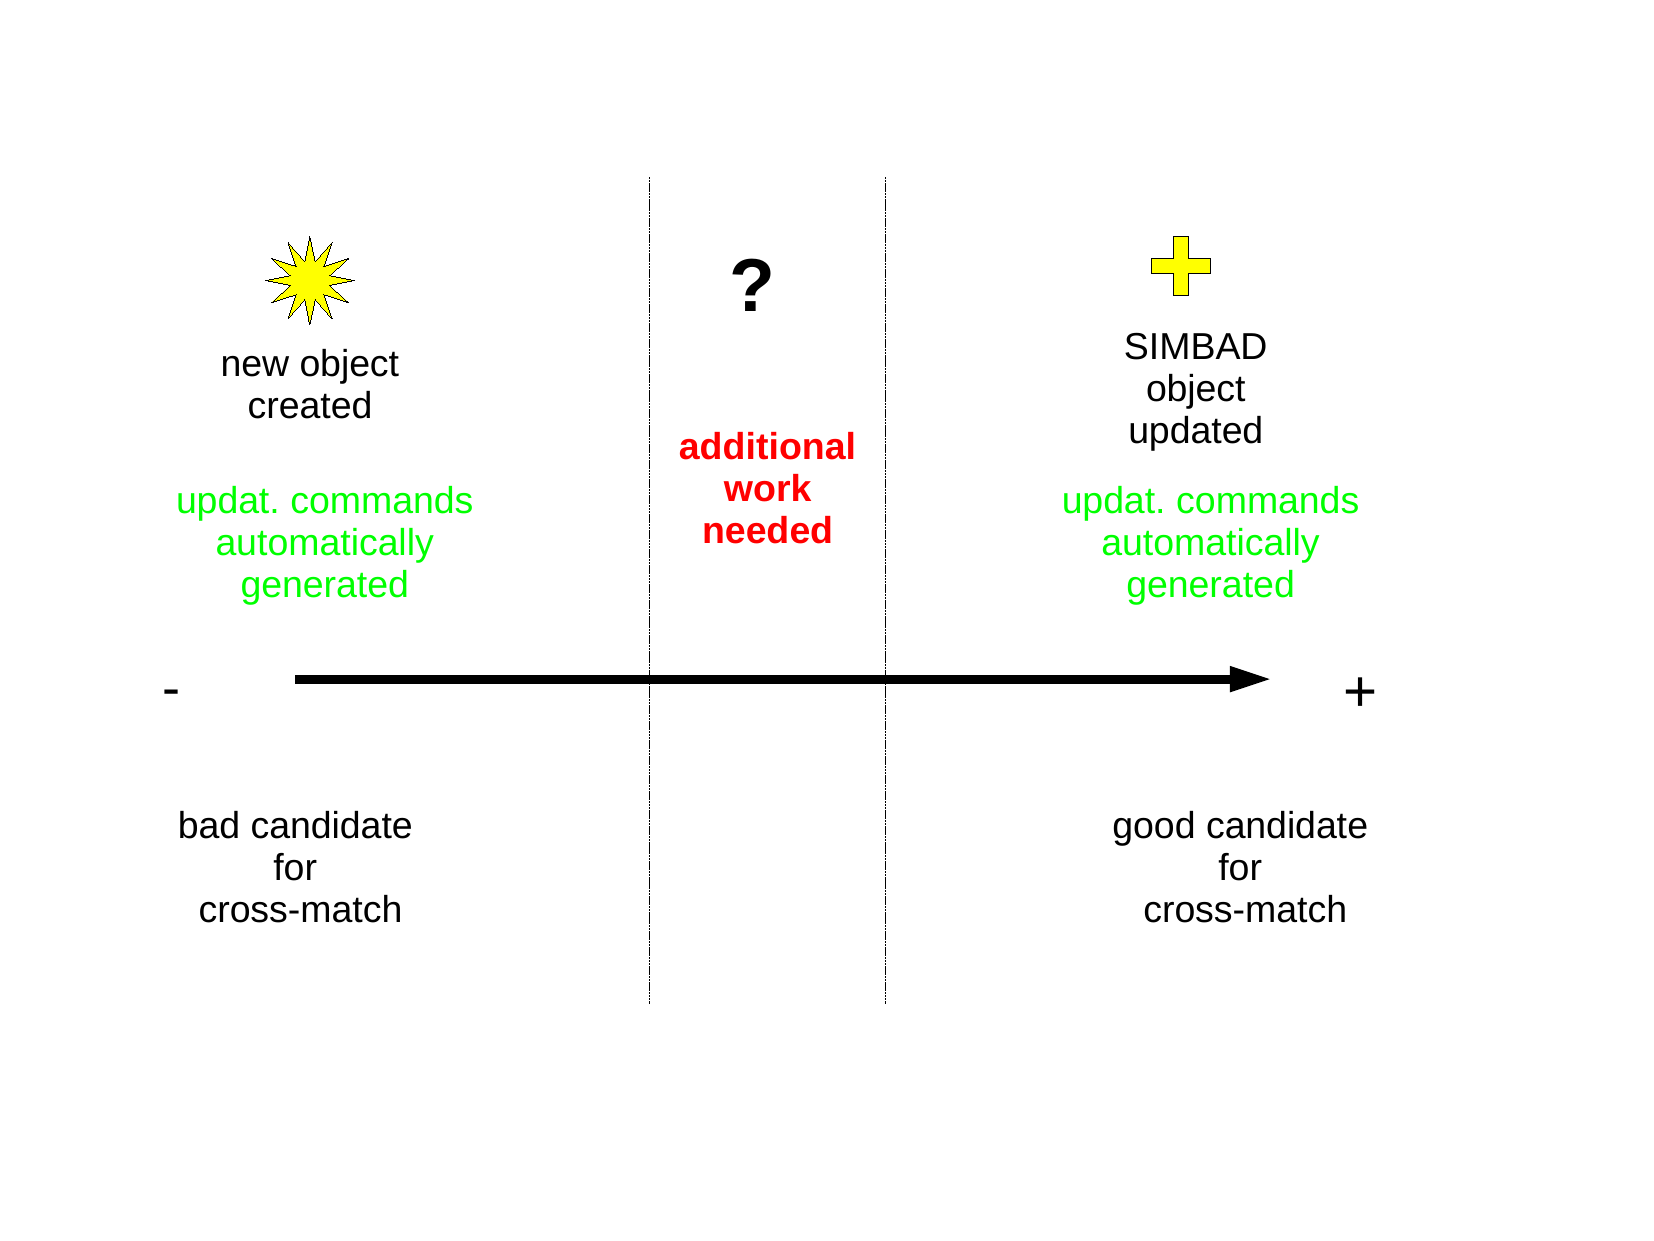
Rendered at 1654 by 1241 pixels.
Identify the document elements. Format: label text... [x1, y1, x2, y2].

text_box [1151, 236, 1211, 296]
text_box + [1328, 650, 1536, 731]
text_box updat. commands automatically generated [1033, 472, 1388, 614]
text_box additional work needed [649, 418, 886, 596]
text_box - [147, 649, 237, 725]
text_box [265, 236, 355, 325]
text_box ? [679, 236, 827, 336]
text_box updat. commands automatically generated [147, 472, 502, 614]
text_box bad candidate for cross-match [118, 797, 473, 939]
text_box new object created [177, 335, 443, 434]
text_box SIMBAD object updated [1062, 318, 1329, 459]
text_box good candidate for cross-match [1062, 797, 1418, 939]
